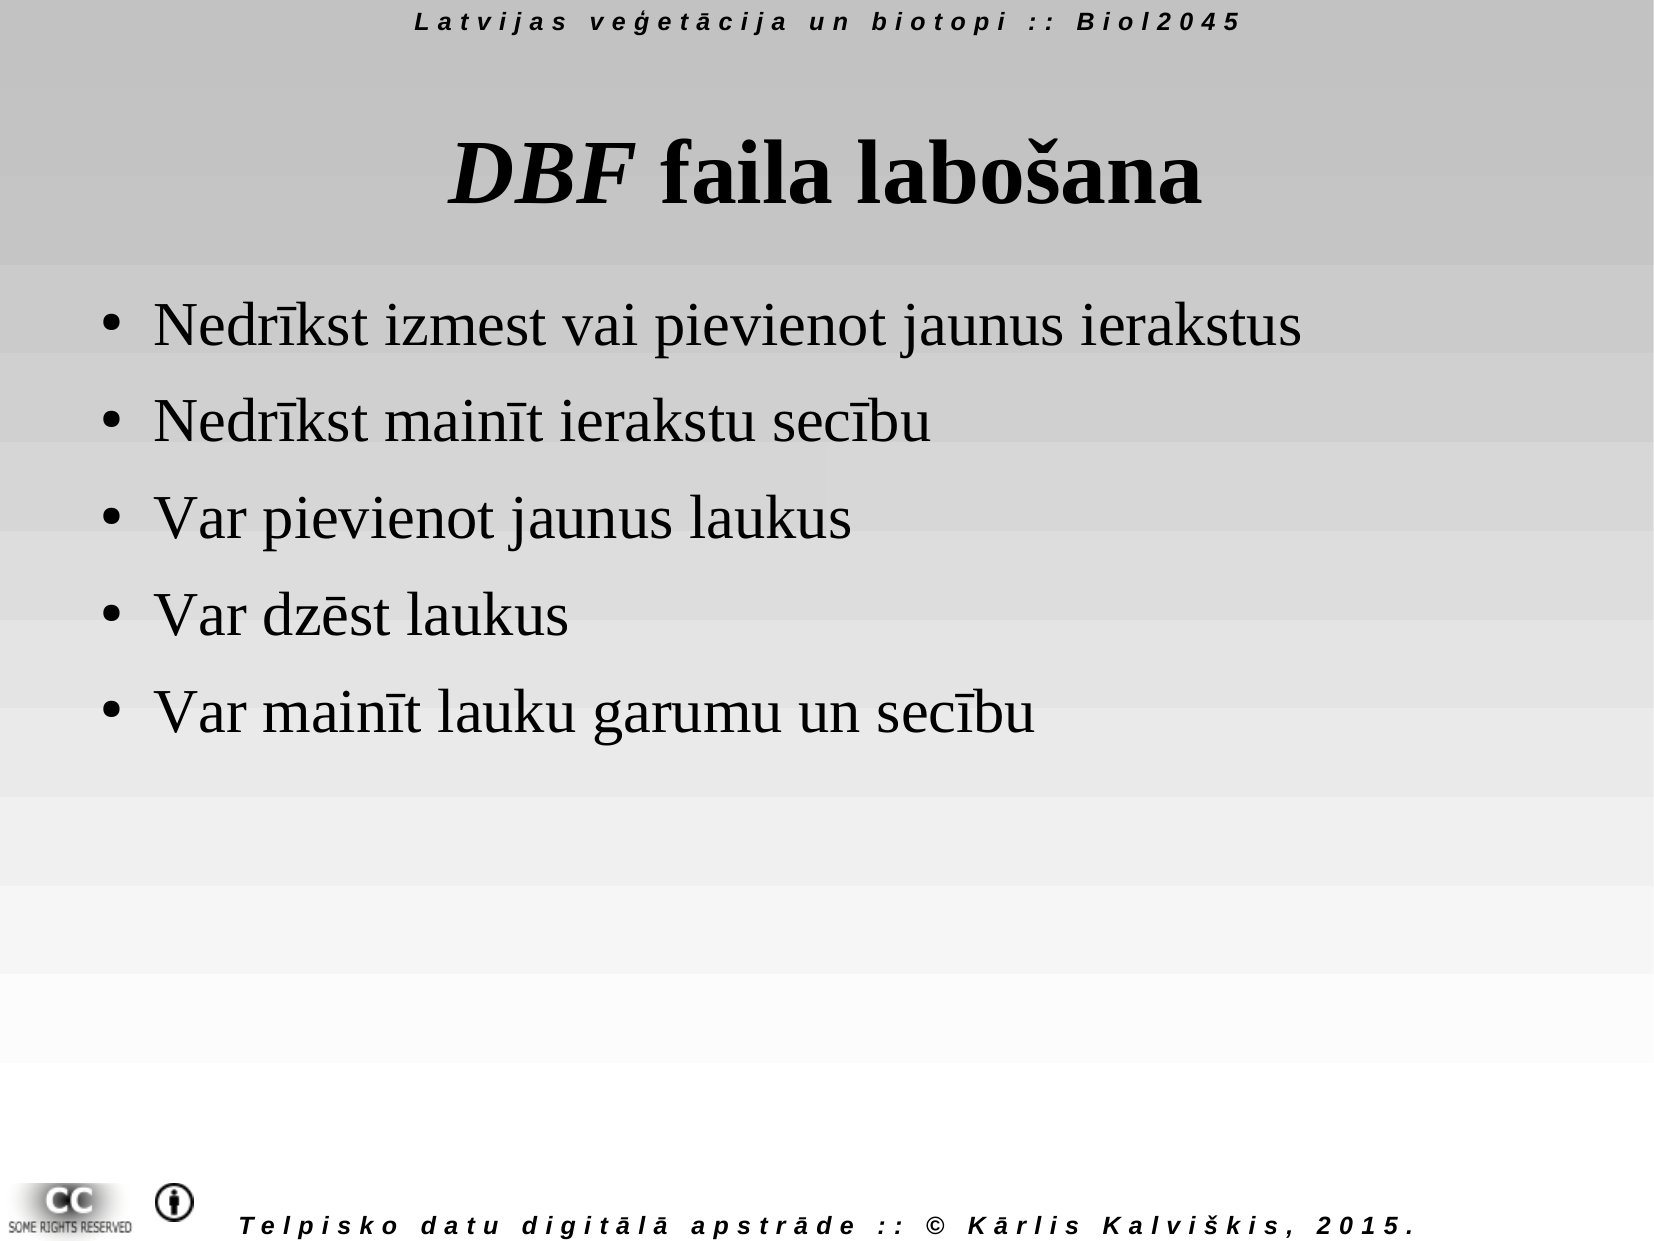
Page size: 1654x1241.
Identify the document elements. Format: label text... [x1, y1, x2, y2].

title DBF faila labošana [29, 56, 1625, 289]
picture [0, 0, 1654, 1241]
list Nedrīkst izmest vai pievienot jaunus ierakstus Nedrīkst mainīt ierakstu secību Var pievienot jaunus laukus Var dzēst laukus Var mainīt lauku garumu un secību [82, 289, 1571, 1098]
